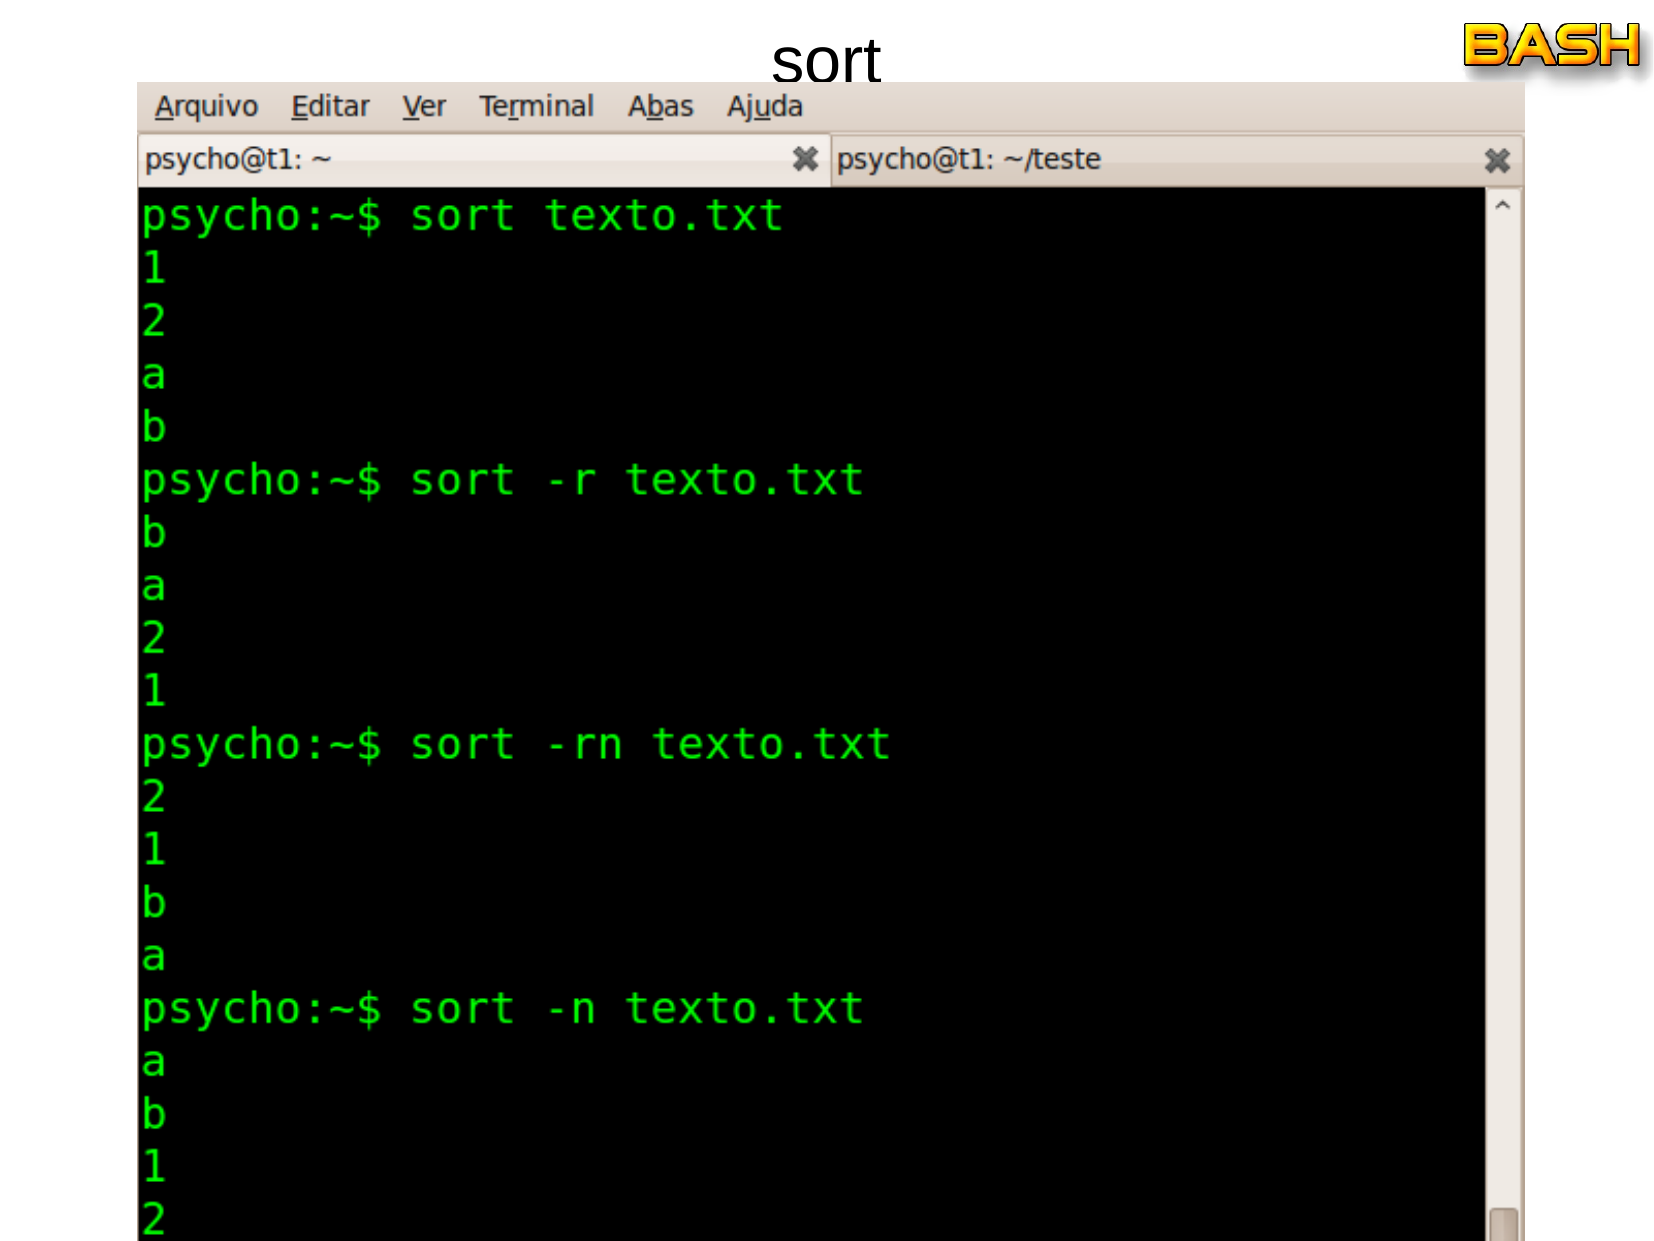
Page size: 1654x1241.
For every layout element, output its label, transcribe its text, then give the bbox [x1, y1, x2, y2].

picture [1450, 0, 1654, 96]
title sort [82, 22, 1571, 98]
picture [137, 82, 1525, 1241]
